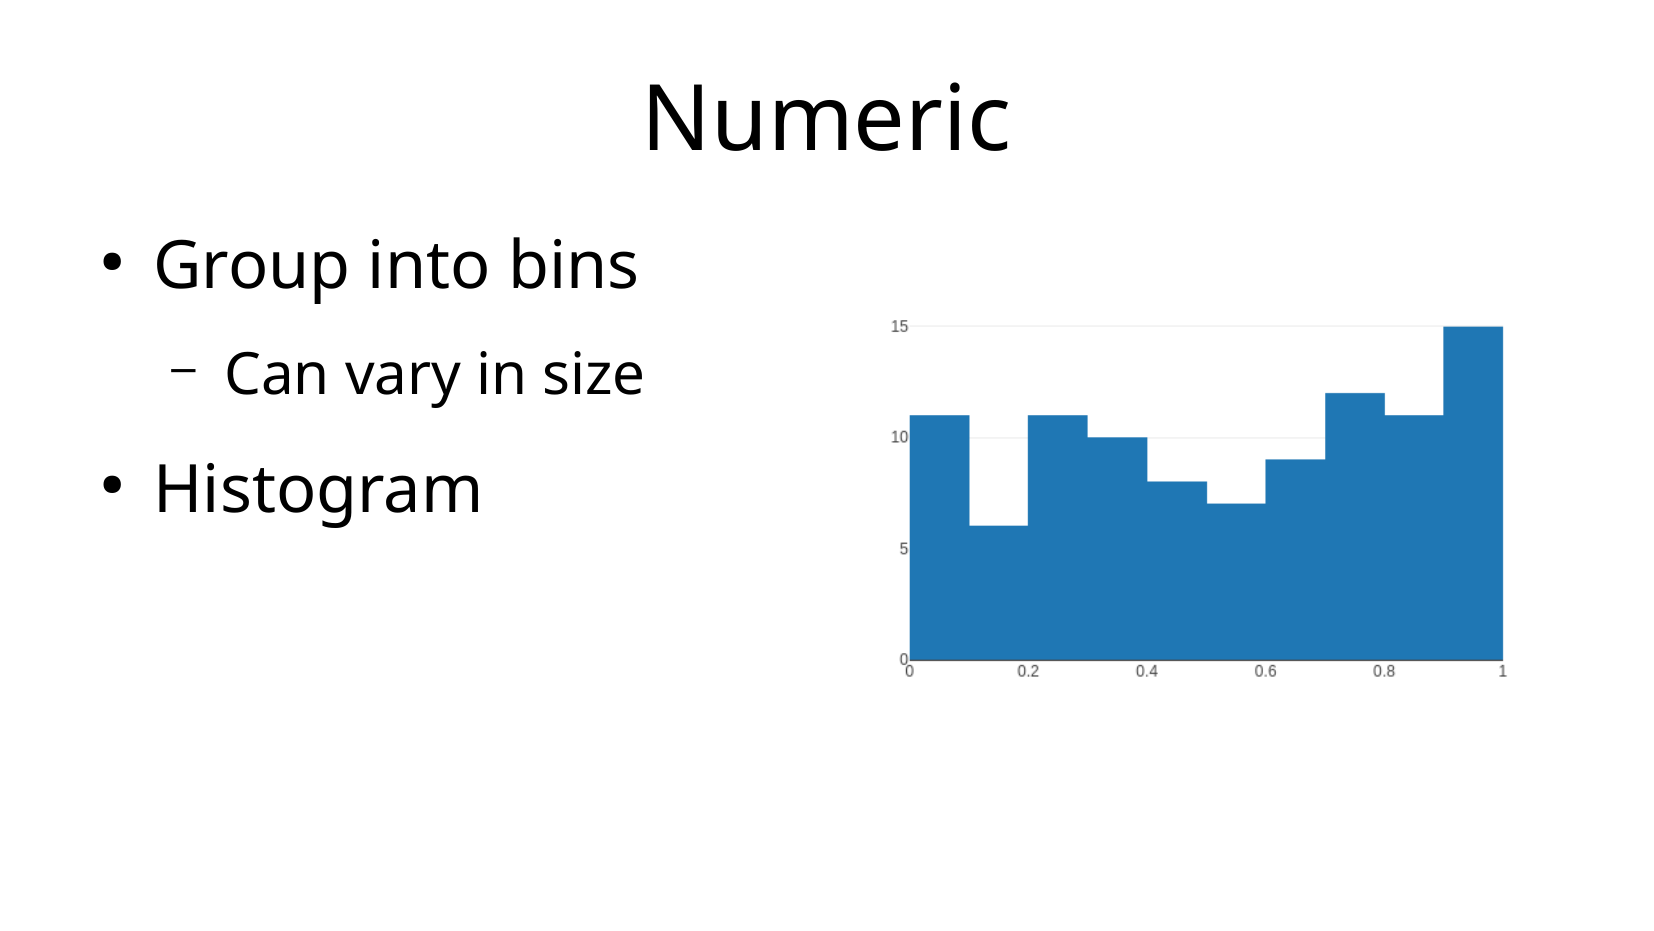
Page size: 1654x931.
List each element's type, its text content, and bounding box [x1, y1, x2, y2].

list Group into bins Can vary in size Histogram [82, 217, 809, 758]
title Numeric [82, 37, 1571, 193]
picture [845, 254, 1572, 721]
